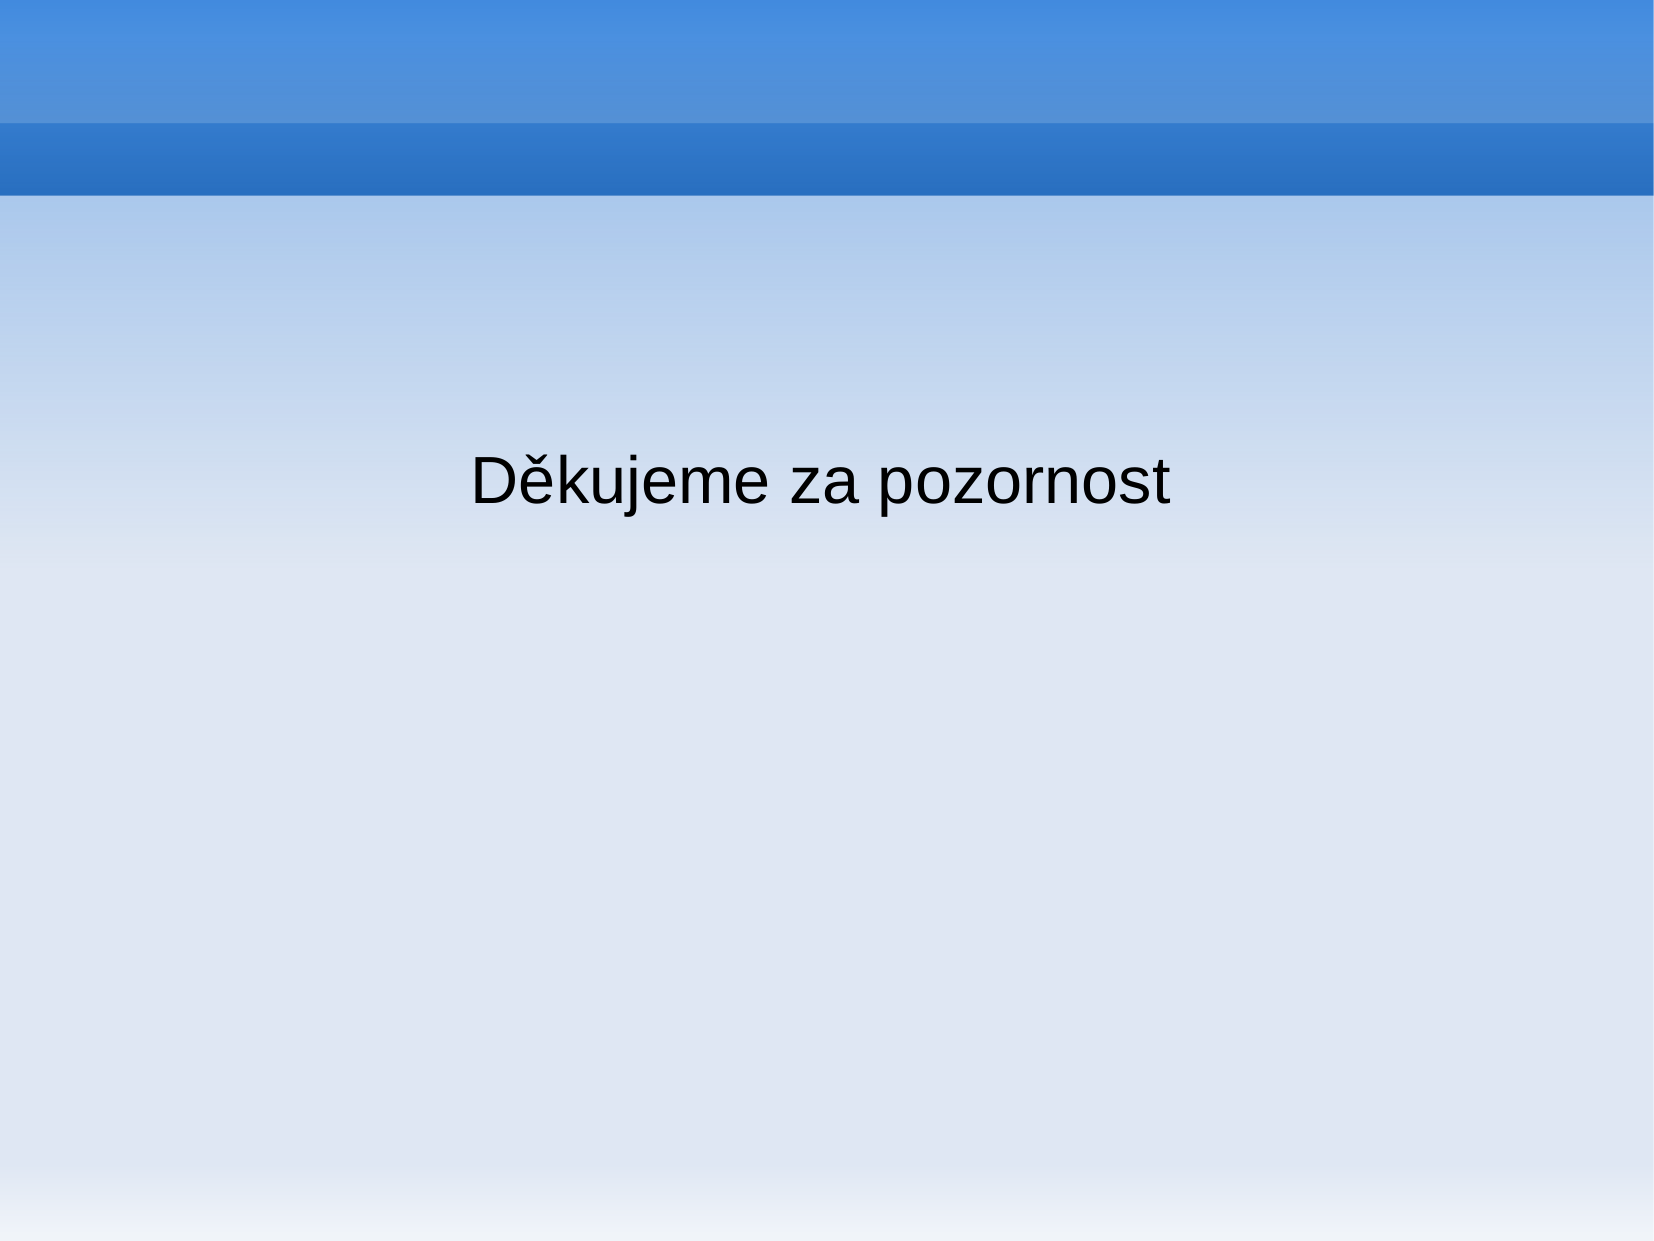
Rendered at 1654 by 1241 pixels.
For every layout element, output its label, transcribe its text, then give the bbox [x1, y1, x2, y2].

subtitle Děkujeme za pozornost [76, 0, 1565, 1109]
picture [0, 0, 1654, 1241]
